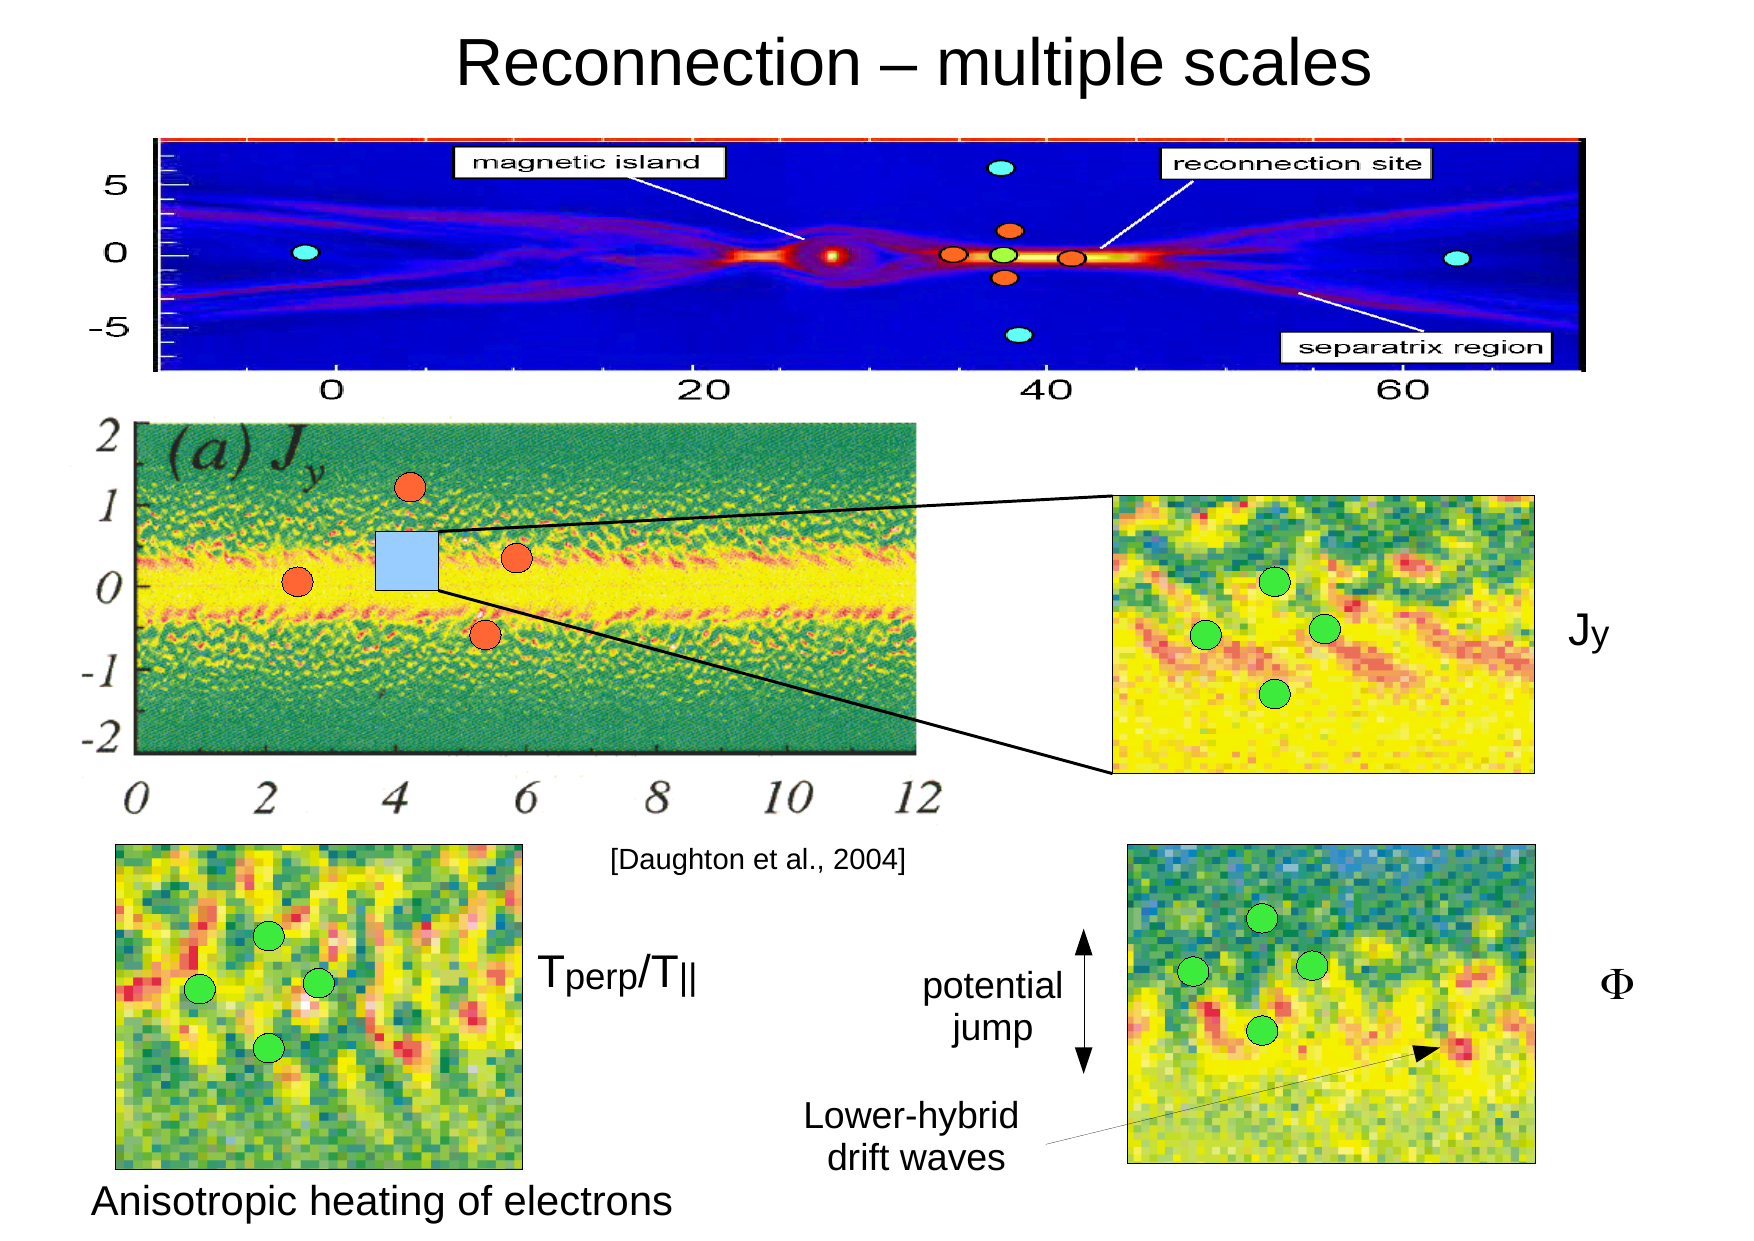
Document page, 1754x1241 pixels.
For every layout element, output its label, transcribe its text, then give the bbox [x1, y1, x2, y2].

text_box F [1585, 960, 1660, 1034]
text_box [394, 472, 426, 502]
picture [1127, 844, 1536, 1164]
text_box Tperp/T|| [522, 938, 742, 1012]
text_box potential jump [907, 956, 1089, 1056]
text_box [1309, 614, 1341, 644]
text_box [469, 620, 502, 650]
text_box [253, 921, 285, 951]
text_box [253, 1033, 285, 1063]
text_box [1177, 956, 1209, 987]
text_box [1190, 620, 1222, 650]
text_box Jy [1553, 596, 1648, 670]
text_box [184, 974, 216, 1004]
text_box [501, 543, 533, 573]
text_box [1246, 903, 1278, 934]
text_box Lower-hybrid drift waves [788, 1086, 1059, 1186]
text_box [1259, 679, 1291, 709]
picture [439, 506, 951, 727]
text_box [1259, 566, 1291, 597]
picture [62, 413, 951, 827]
text_box Anisotropic heating of electrons [58, 1170, 800, 1237]
picture [77, 133, 1600, 400]
text_box [1296, 950, 1328, 981]
picture [115, 844, 523, 1170]
text_box [303, 968, 335, 998]
title Reconnection – multiple scales [125, 7, 1704, 119]
text_box [281, 566, 314, 597]
text_box [Daughton et al., 2004] [595, 835, 942, 884]
text_box [375, 531, 439, 591]
text_box [1246, 1015, 1278, 1046]
picture [1112, 495, 1535, 774]
